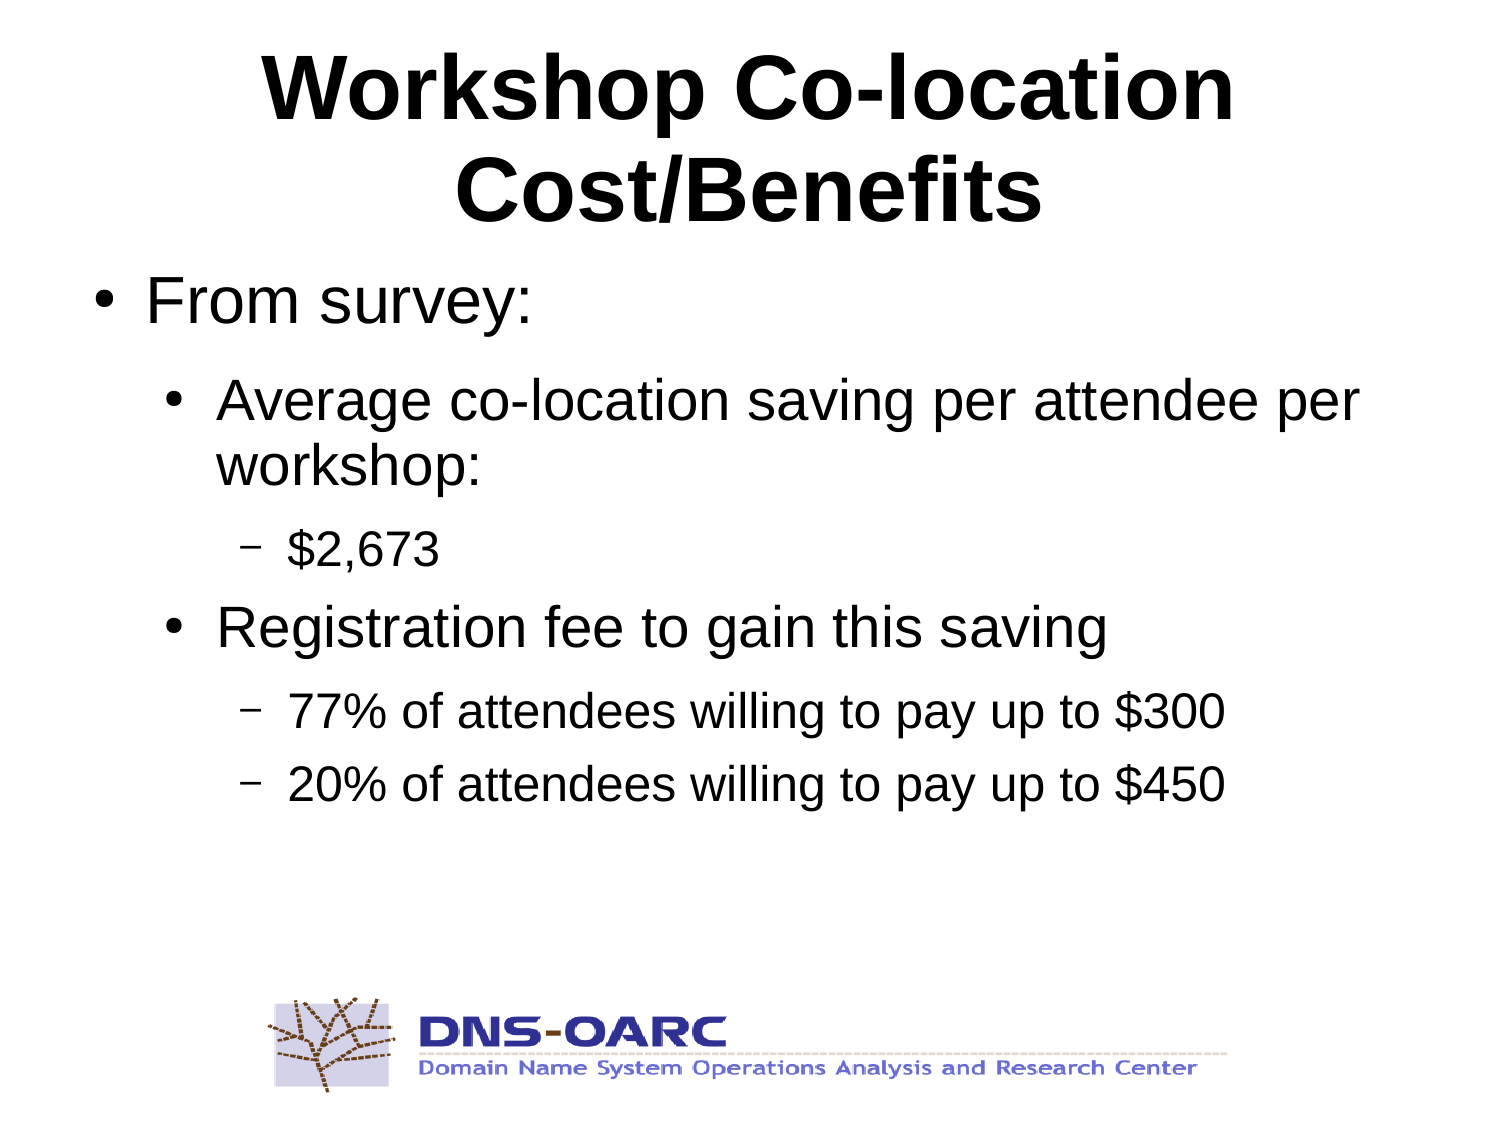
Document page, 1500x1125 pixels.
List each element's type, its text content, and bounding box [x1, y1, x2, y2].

list From survey: Average co-location saving per attendee per workshop: $2,673 Registration fee to gain this saving 77% of attendees willing to pay up to $300 20% of attendees willing to pay up to $450 [75, 263, 1425, 916]
title Workshop Co-location Cost/Benefits [75, 36, 1425, 242]
picture [214, 991, 1259, 1099]
